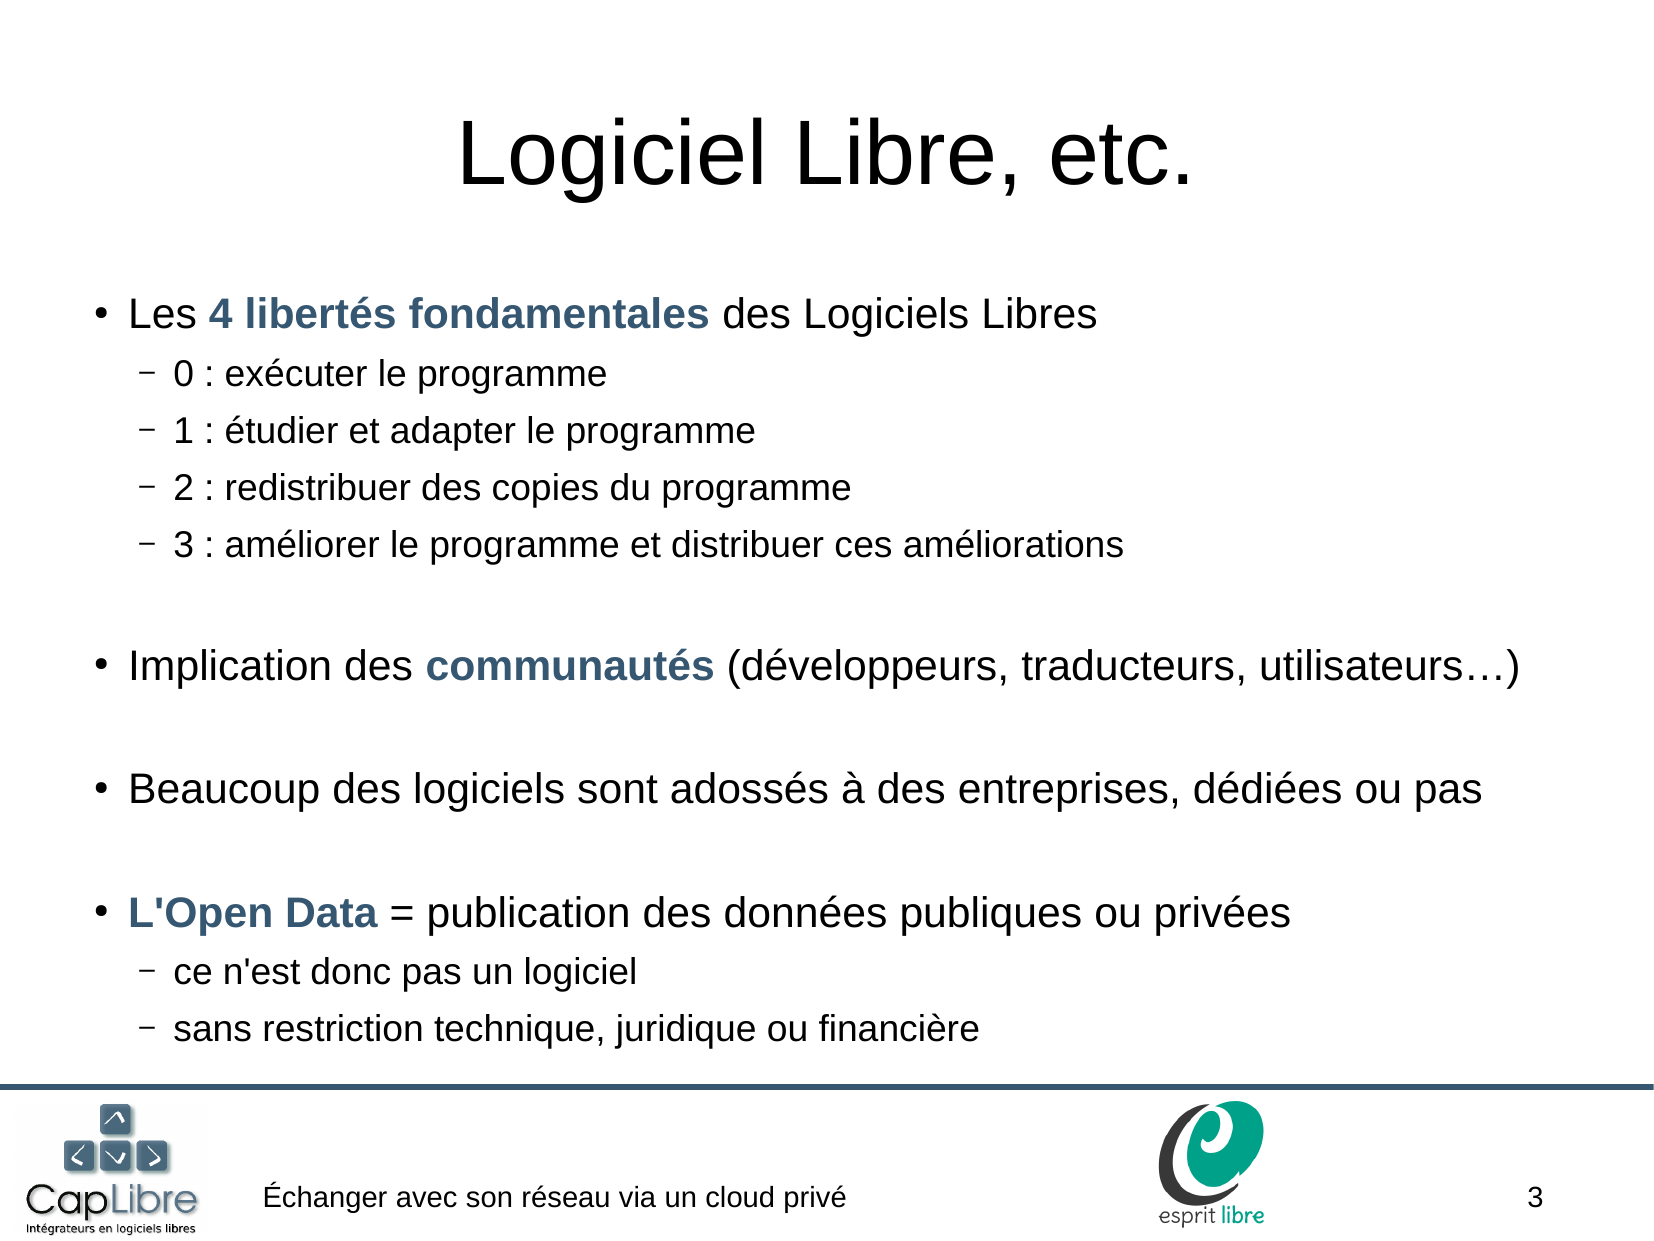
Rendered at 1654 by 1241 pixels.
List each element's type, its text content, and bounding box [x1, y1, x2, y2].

picture [1145, 1098, 1276, 1229]
list Les 4 libertés fondamentales des Logiciels Libres 0 : exécuter le programme 1 : étudier et adapter le programme 2 : redistribuer des copies du programme 3 : améliorer le programme et distribuer ces améliorations Implication des communautés (développeurs, traducteurs, utilisateurs…) Beaucoup des logiciels sont adossés à des entreprises, dédiées ou pas L'Open Data = publication des données publiques ou privées ce n'est donc pas un logiciel sans restriction technique, juridique ou financière [82, 290, 1571, 1063]
title Logiciel Libre, etc. [82, 49, 1571, 257]
picture [11, 1098, 210, 1239]
